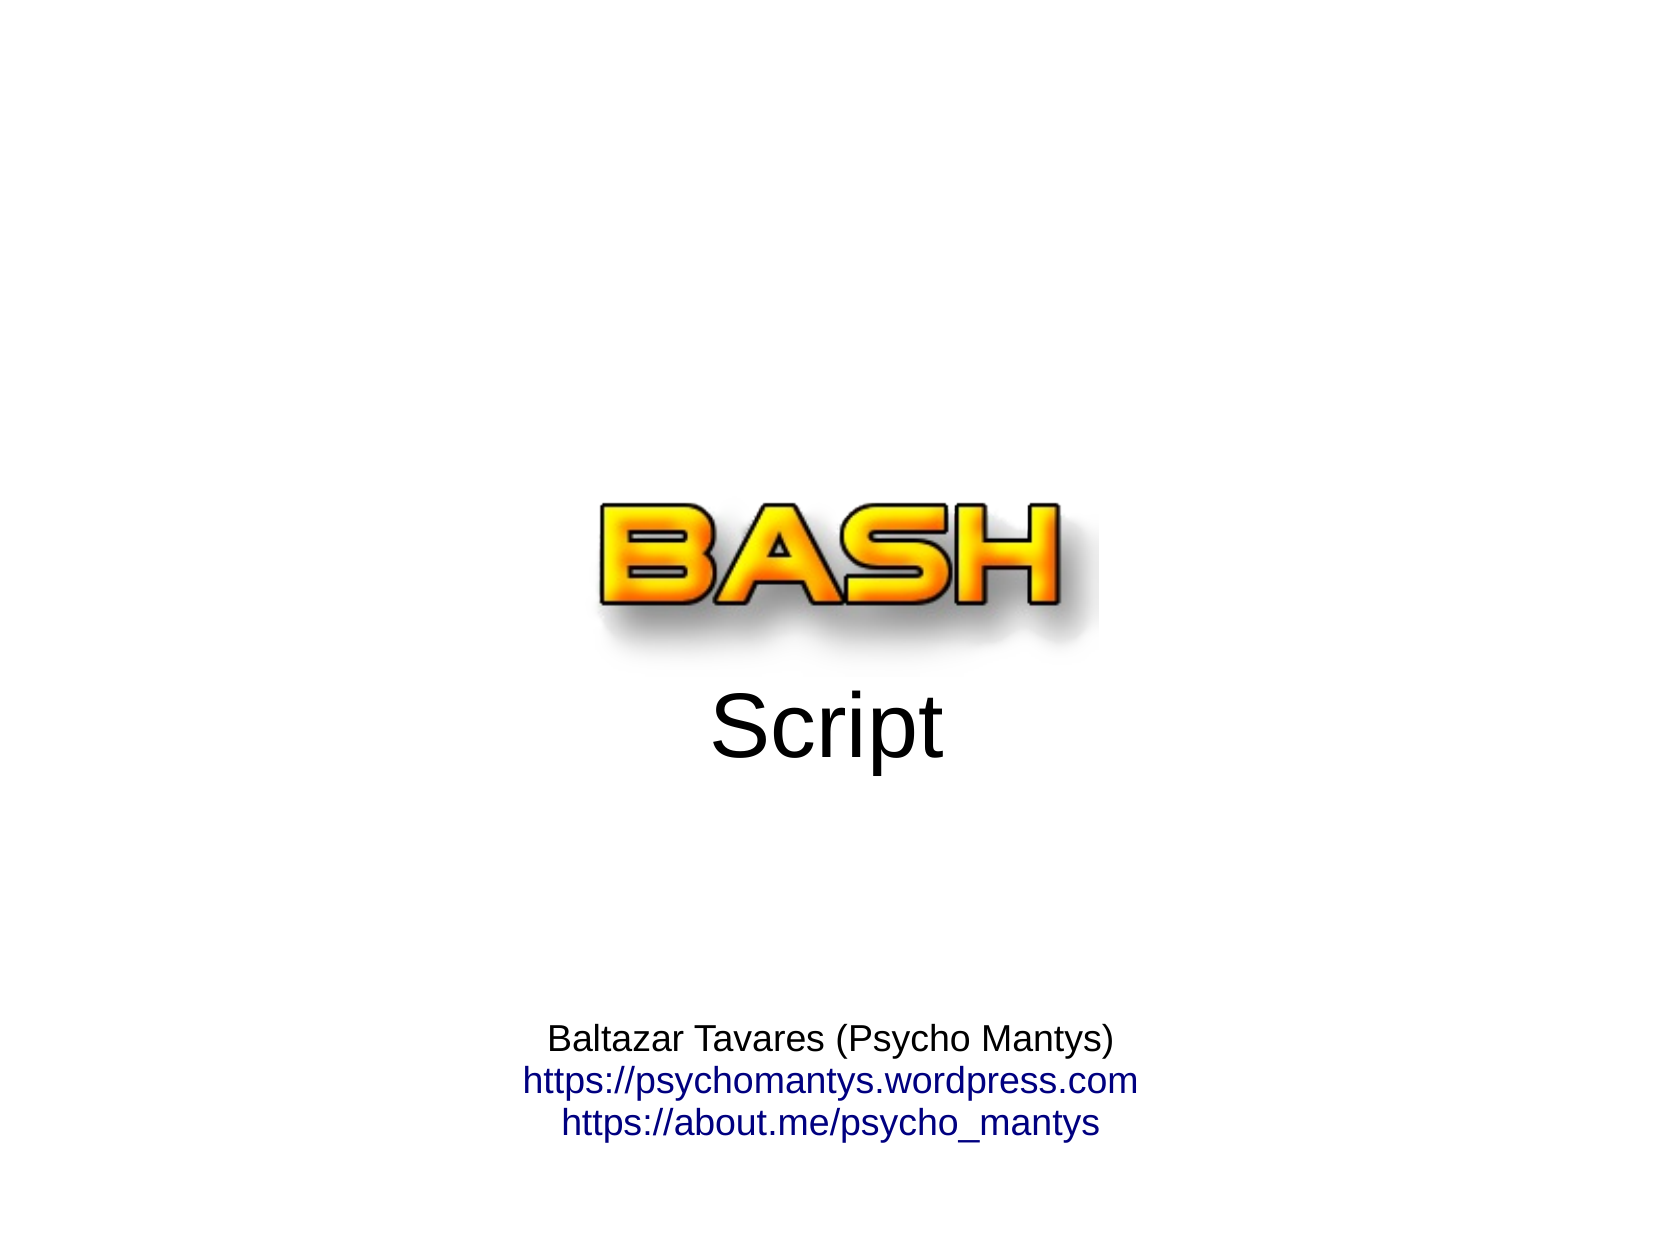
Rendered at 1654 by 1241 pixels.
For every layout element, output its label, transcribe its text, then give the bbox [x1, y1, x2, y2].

text_box Baltazar Tavares (Psycho Mantys) https://psychomantys.wordpress.com https://about.me/psycho_mantys [507, 1009, 1154, 1151]
title Script [82, 629, 1571, 822]
picture [565, 451, 1099, 629]
